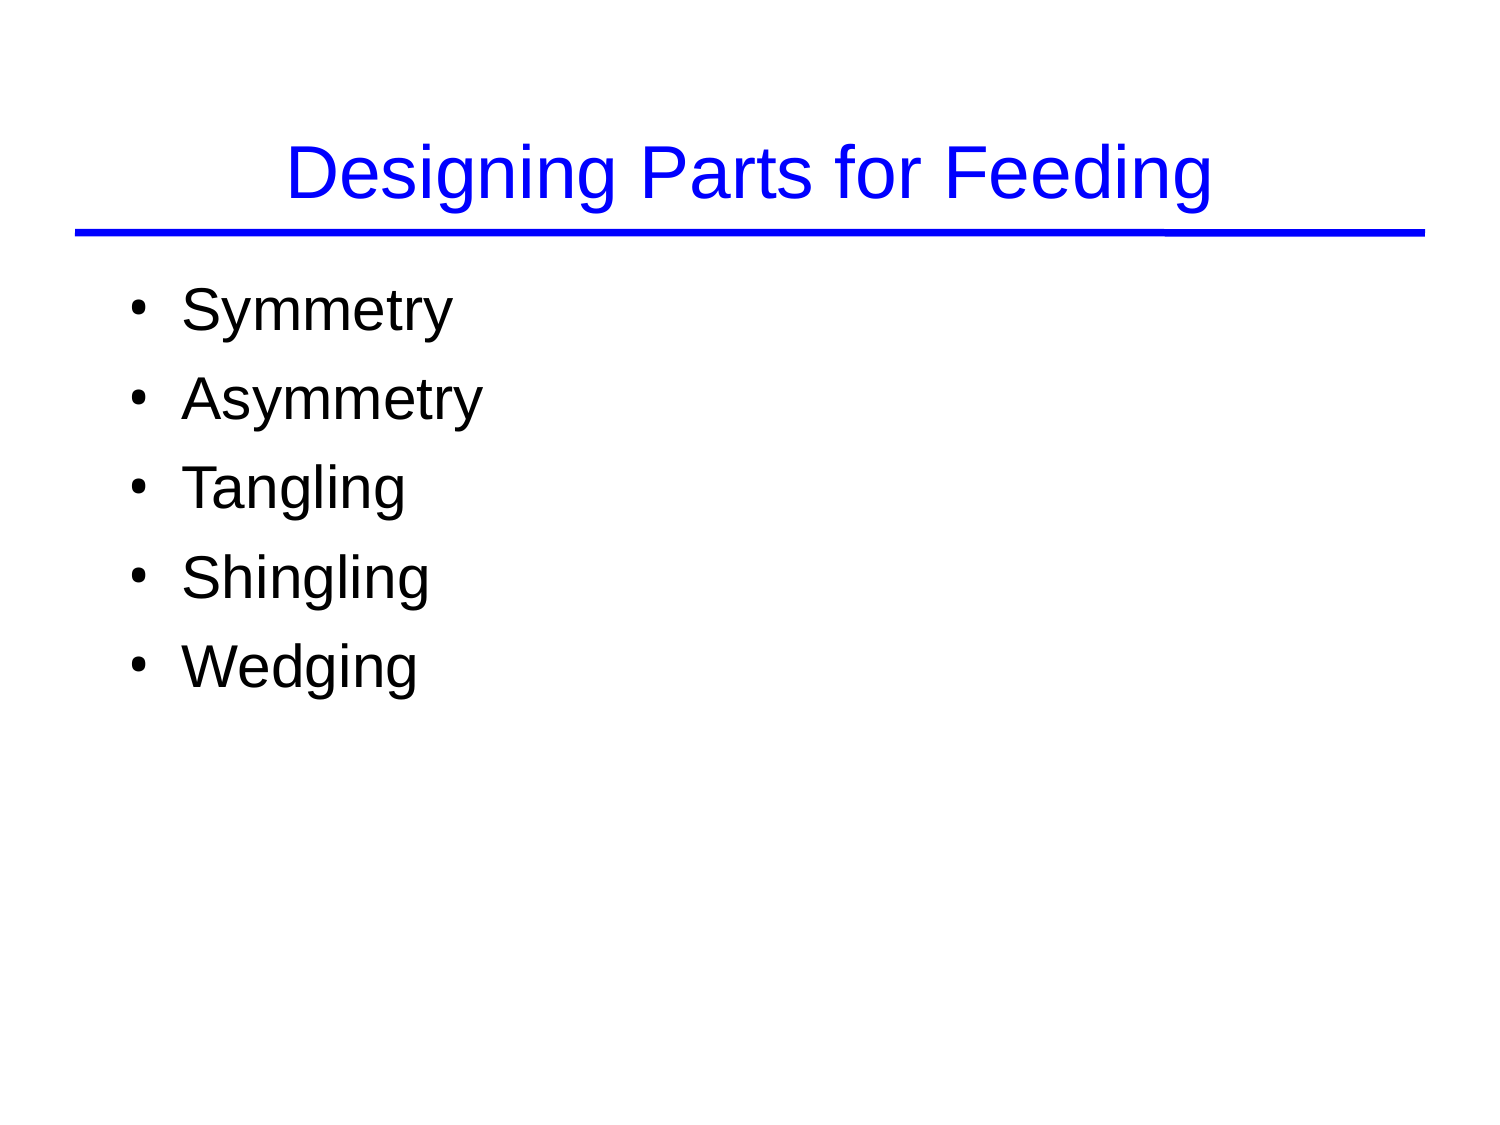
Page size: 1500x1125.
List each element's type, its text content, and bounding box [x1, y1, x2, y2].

list Symmetry Asymmetry Tangling Shingling Wedging [112, 262, 1388, 1000]
title Designing Parts for Feeding [112, 99, 1388, 238]
